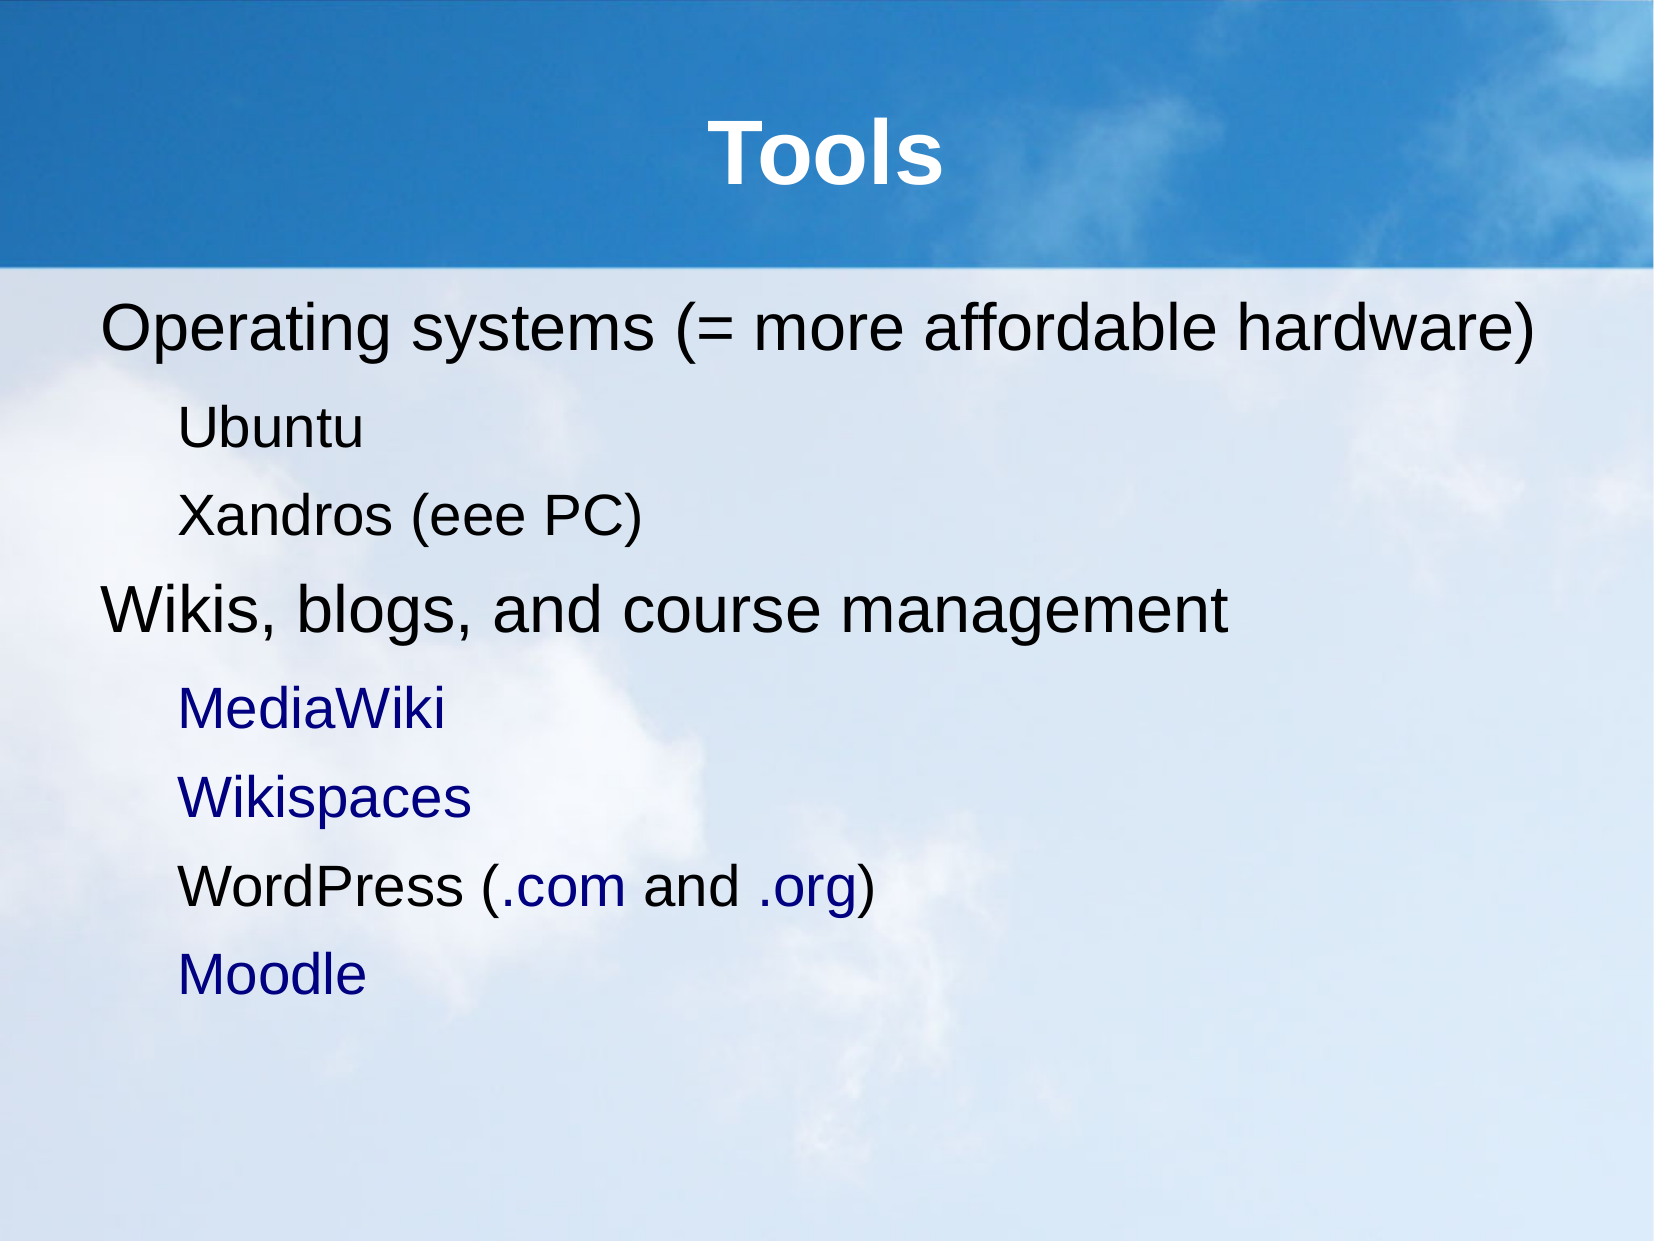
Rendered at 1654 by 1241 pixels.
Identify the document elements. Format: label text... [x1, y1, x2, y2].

picture [0, 0, 1654, 1241]
title Tools [82, 49, 1571, 257]
list Operating systems (= more affordable hardware) Ubuntu Xandros (eee PC) Wikis, blogs, and course management MediaWiki Wikispaces WordPress (.com and .org) Moodle [82, 290, 1571, 1109]
